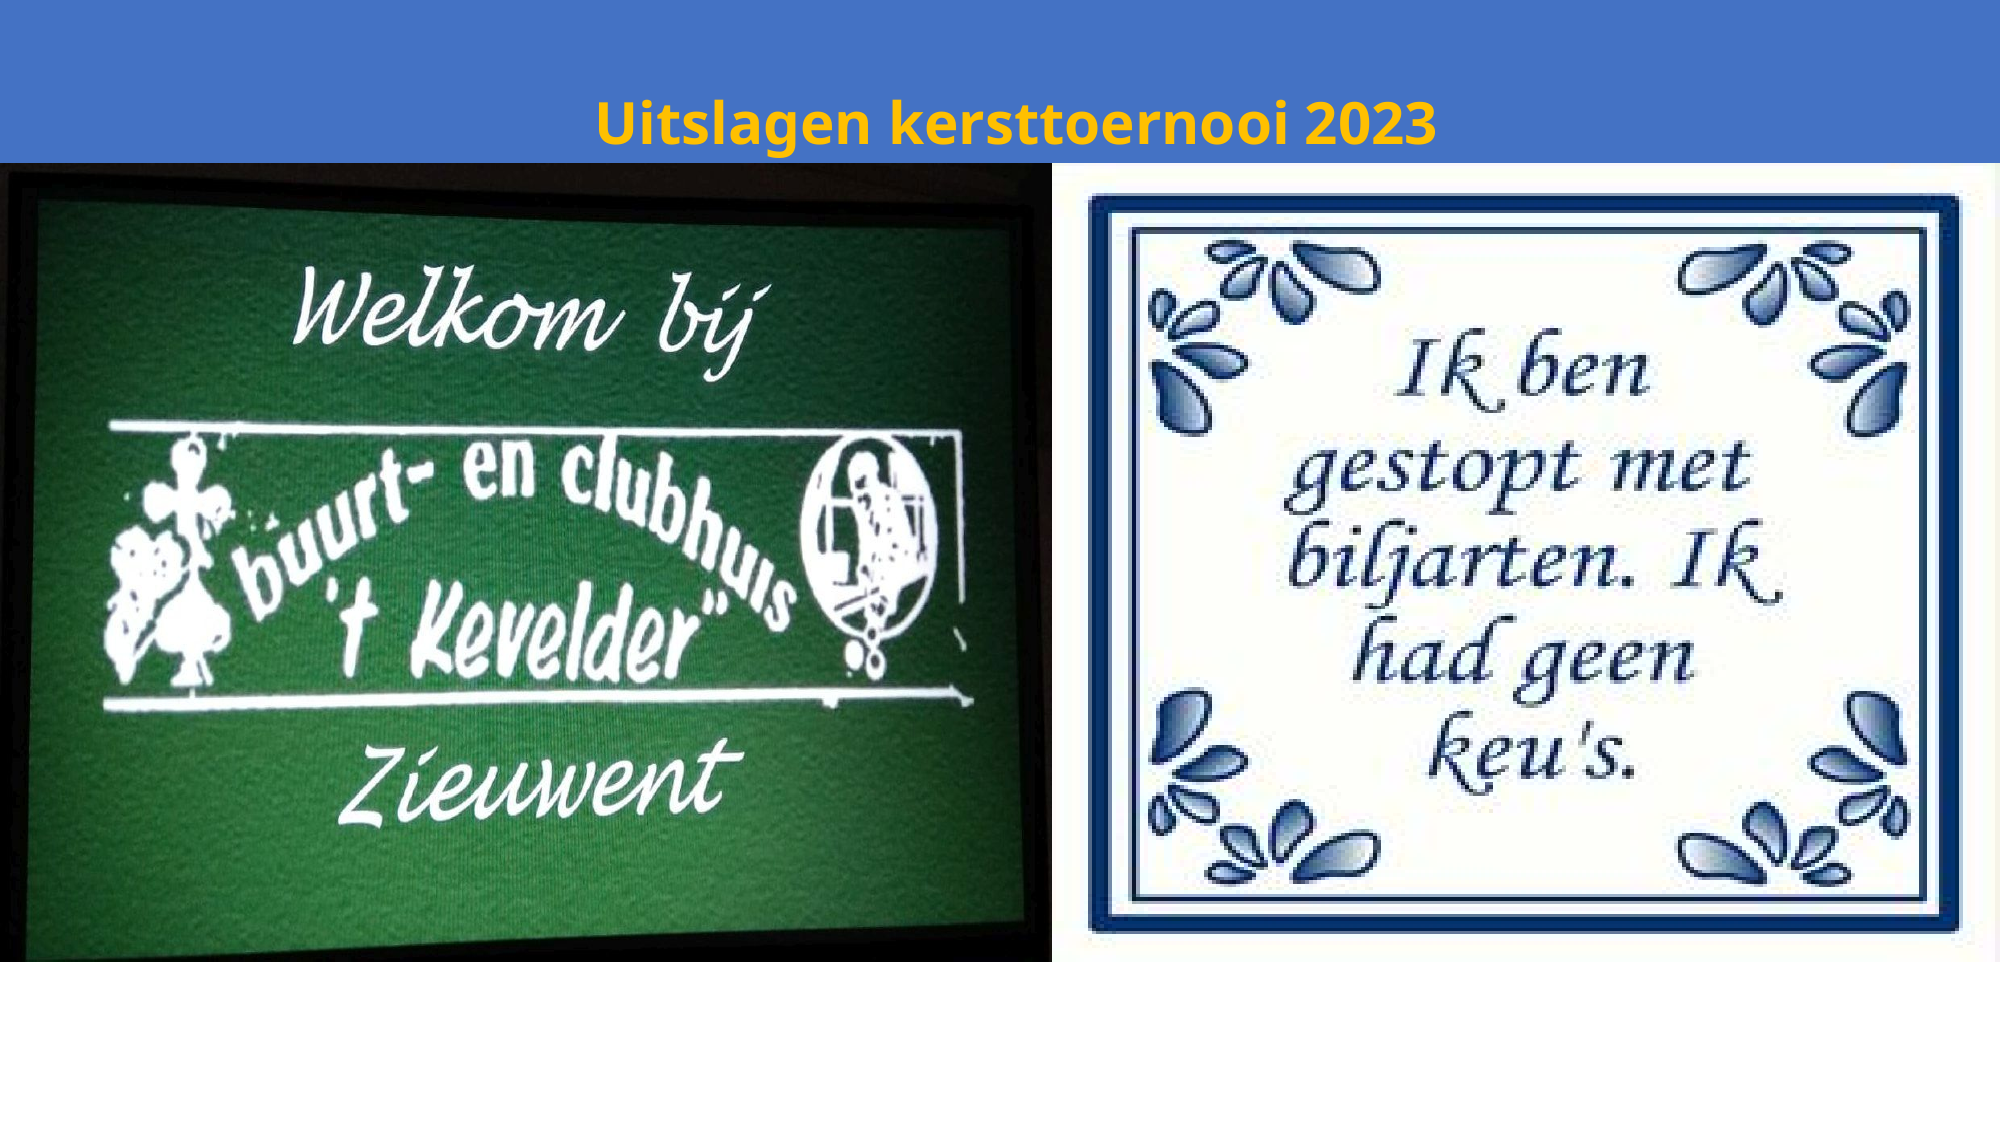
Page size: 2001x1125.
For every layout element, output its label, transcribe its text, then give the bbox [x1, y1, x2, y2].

title Uitslagen kersttoernooi 2023 [0, 0, 2000, 163]
picture [0, 163, 2000, 962]
